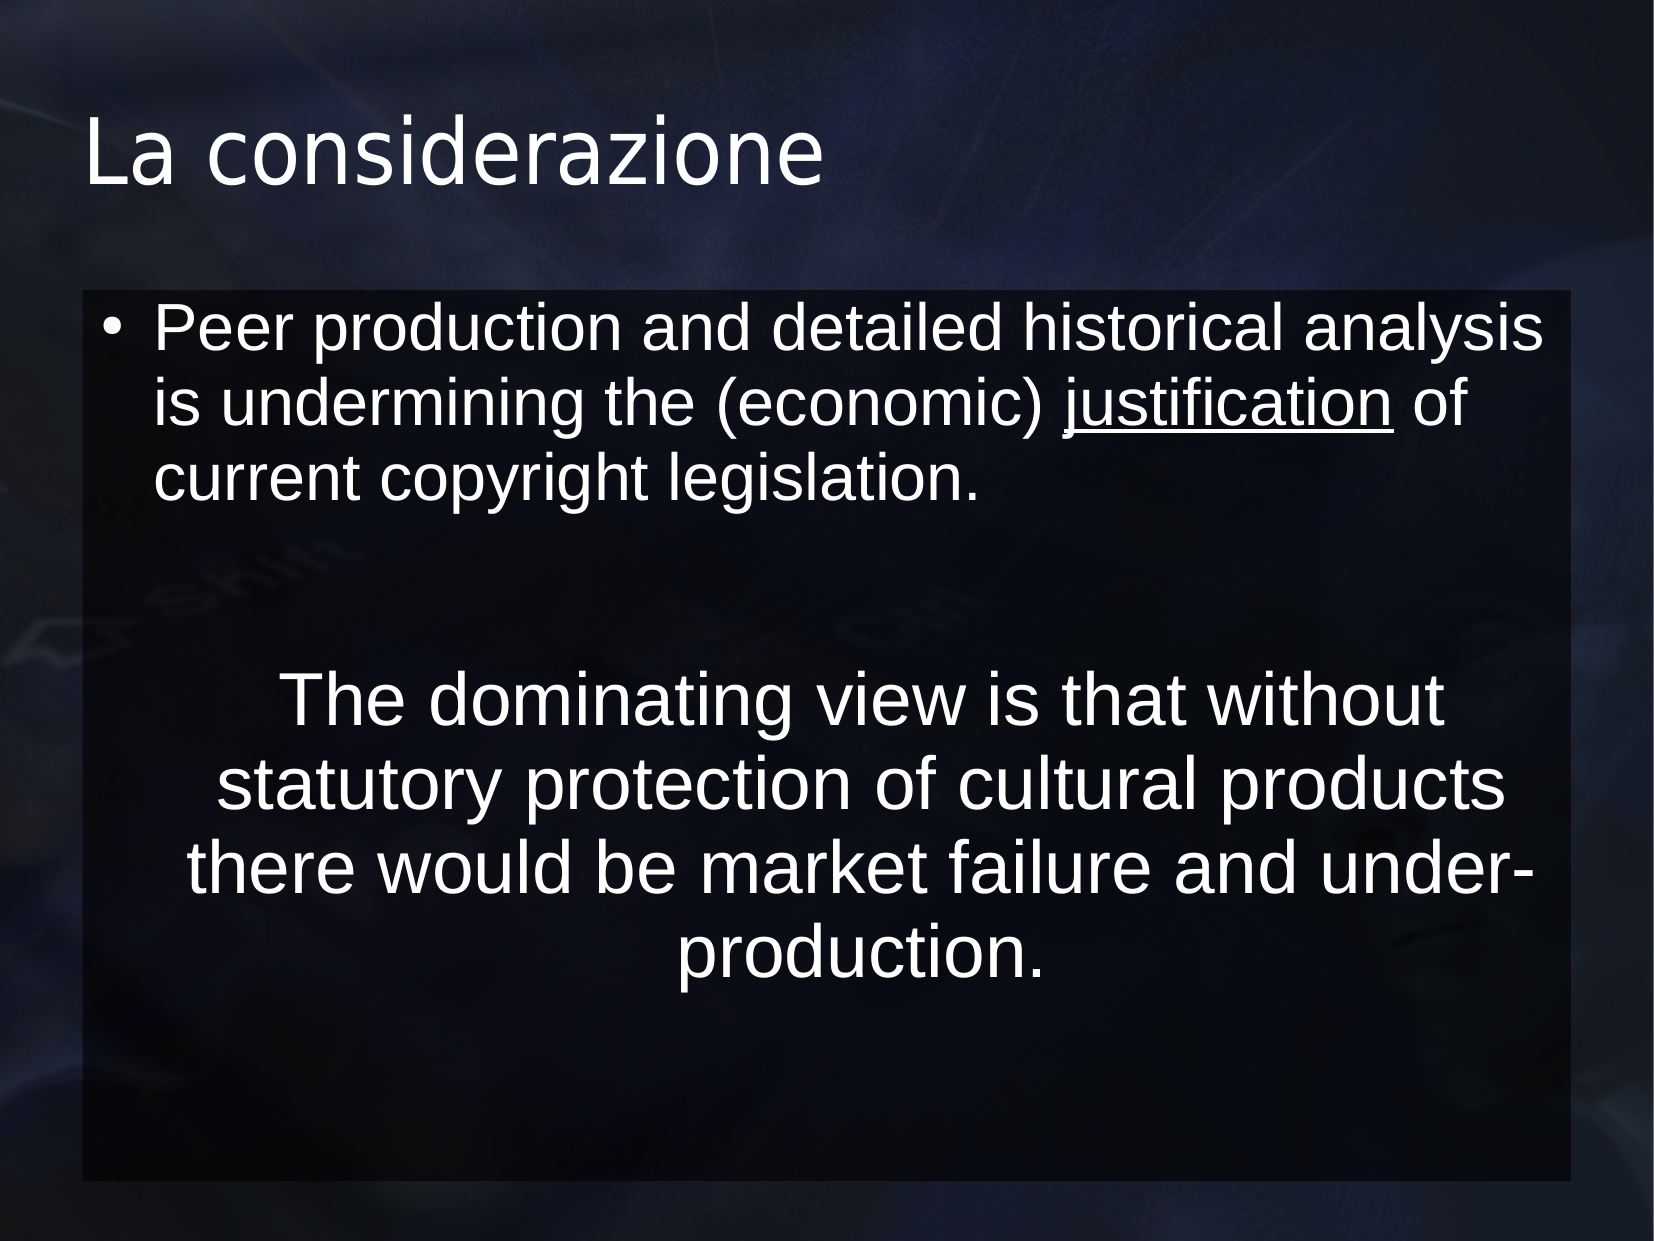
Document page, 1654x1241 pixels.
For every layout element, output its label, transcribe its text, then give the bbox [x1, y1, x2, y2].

picture [0, 0, 1654, 1241]
title La considerazione [82, 49, 1571, 257]
list Peer production and detailed historical analysis is undermining the (economic) justification of current copyright legislation. The dominating view is that without statutory protection of cultural products there would be market failure and under-production. [82, 290, 1571, 1182]
